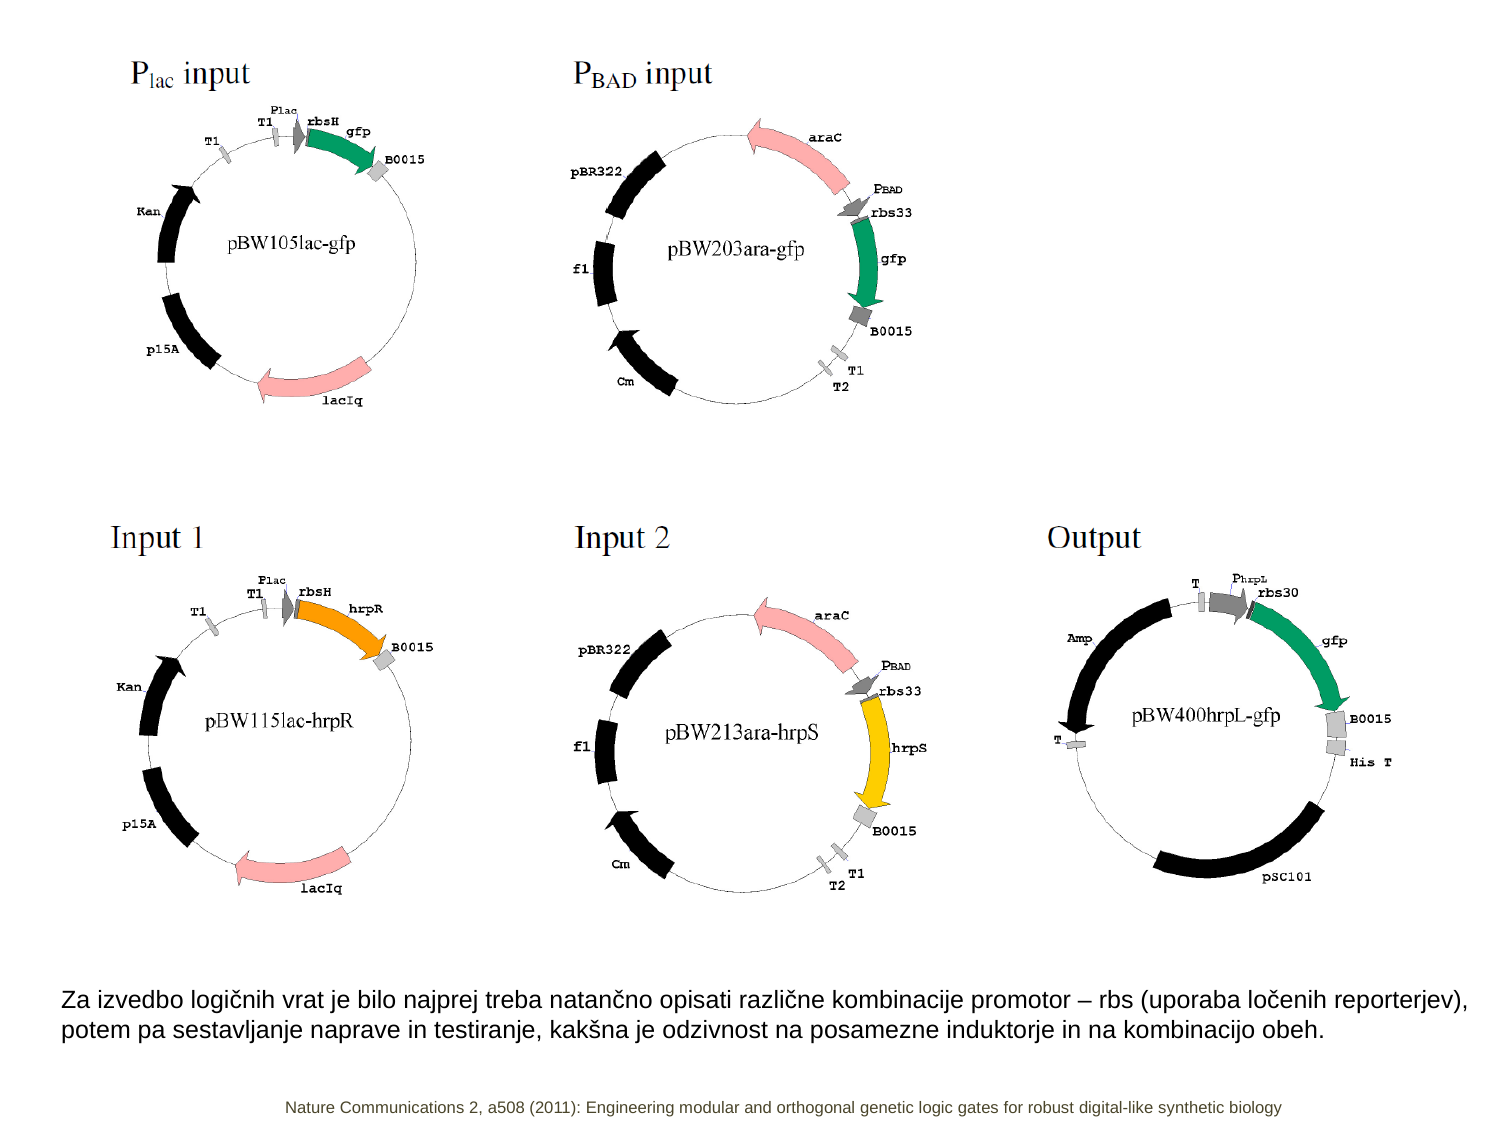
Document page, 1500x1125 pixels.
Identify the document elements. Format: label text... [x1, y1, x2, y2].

text_box Nature Communications 2, a508 (2011): Engineering modular and orthogonal genetic logic gates for robust digital-like synthetic biology [265, 1089, 1341, 1125]
picture [88, 507, 1412, 923]
picture [123, 54, 923, 433]
text_box Za izvedbo logičnih vrat je bilo najprej treba natančno opisati različne kombinacije promotor – rbs (uporaba ločenih reporterjev), potem pa sestavljanje naprave in testiranje, kakšna je odzivnost na posamezne induktorje in na kombinacijo obeh. [46, 975, 1499, 1051]
